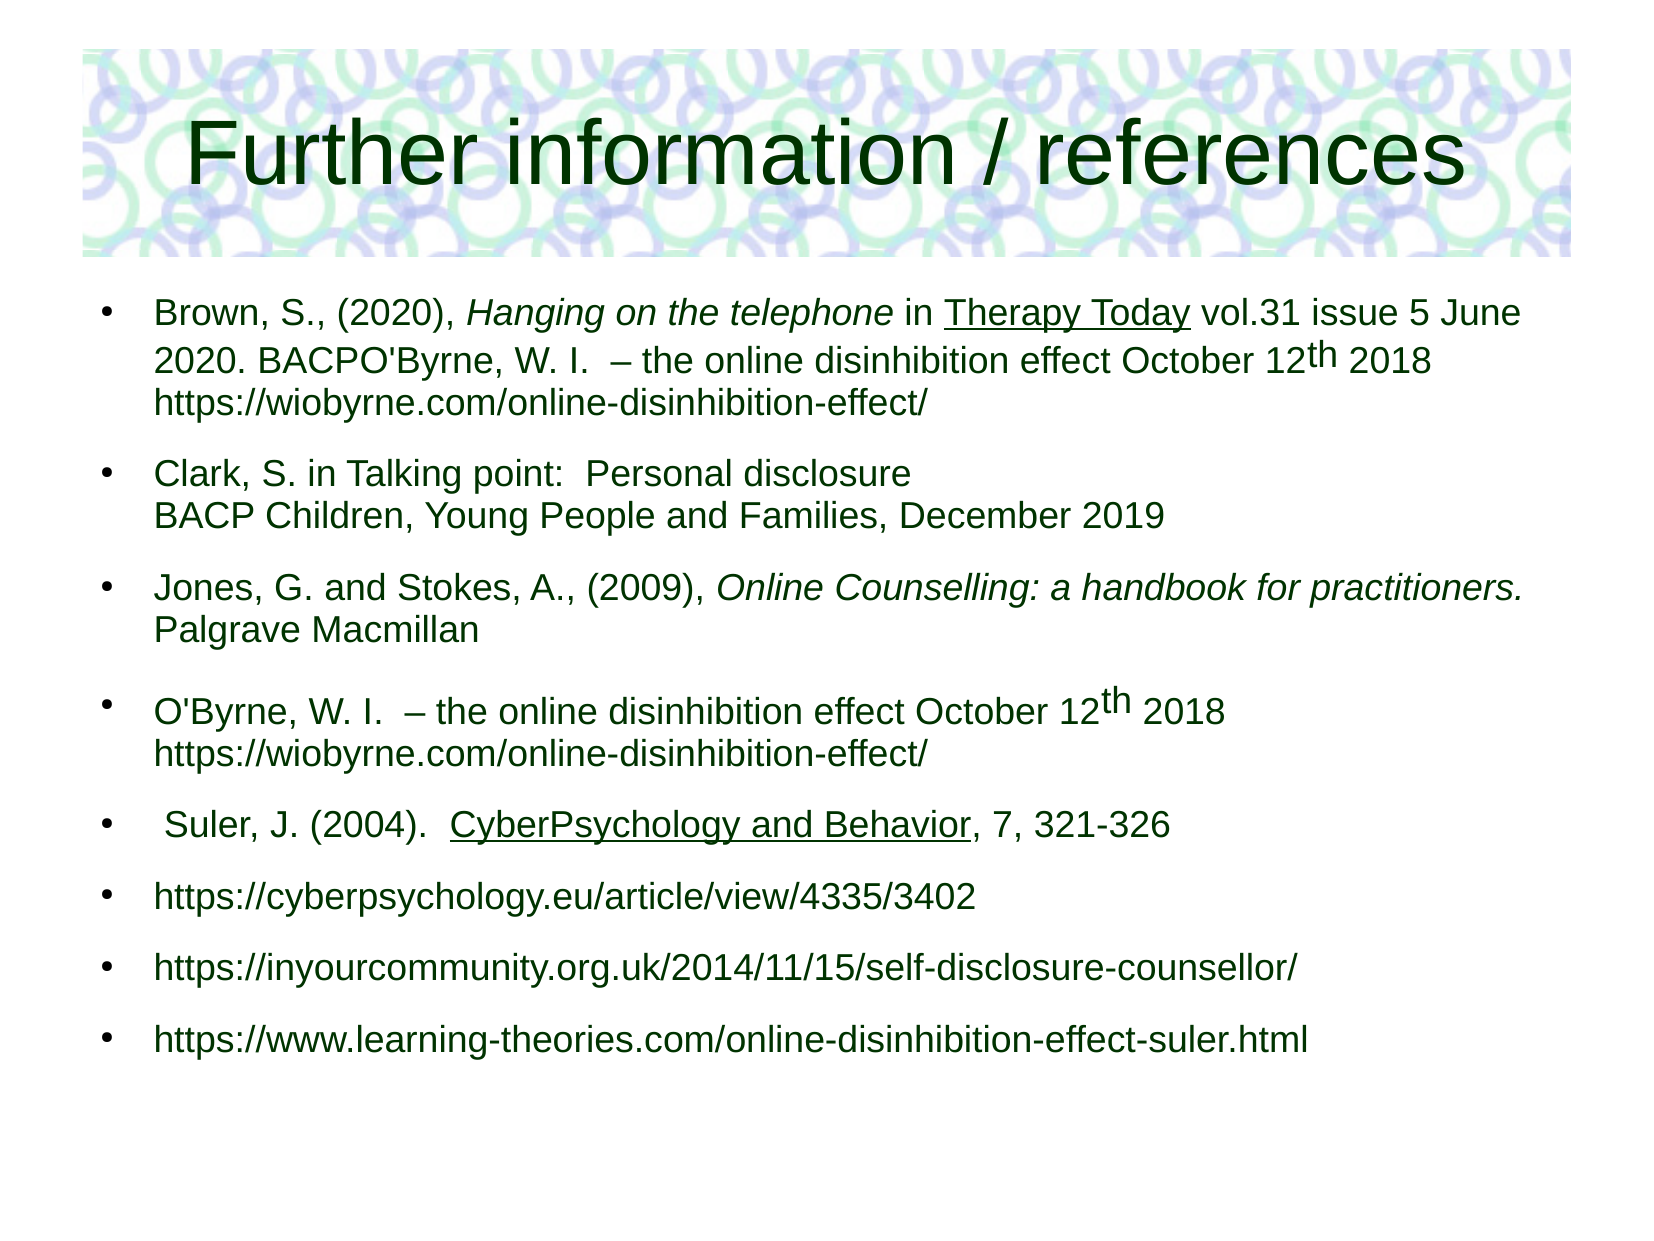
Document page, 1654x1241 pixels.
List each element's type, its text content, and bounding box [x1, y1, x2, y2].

title Further information / references [82, 49, 1571, 257]
list Brown, S., (2020), Hanging on the telephone in Therapy Today vol.31 issue 5 June 2020. BACPO'Byrne, W. I. – the online disinhibition effect October 12th 2018 https://wiobyrne.com/online-disinhibition-effect/ Clark, S. in Talking point: Personal disclosure BACP Children, Young People and Families, December 2019 Jones, G. and Stokes, A., (2009), Online Counselling: a handbook for practitioners. Palgrave Macmillan O'Byrne, W. I. – the online disinhibition effect October 12th 2018 https://wiobyrne.com/online-disinhibition-effect/ Suler, J. (2004). CyberPsychology and Behavior, 7, 321-326 https://cyberpsychology.eu/article/view/4335/3402 https://inyourcommunity.org.uk/2014/11/15/self-disclosure-counsellor/ https://www.learning-theories.com/online-disinhibition-effect-suler.html [82, 291, 1571, 1111]
